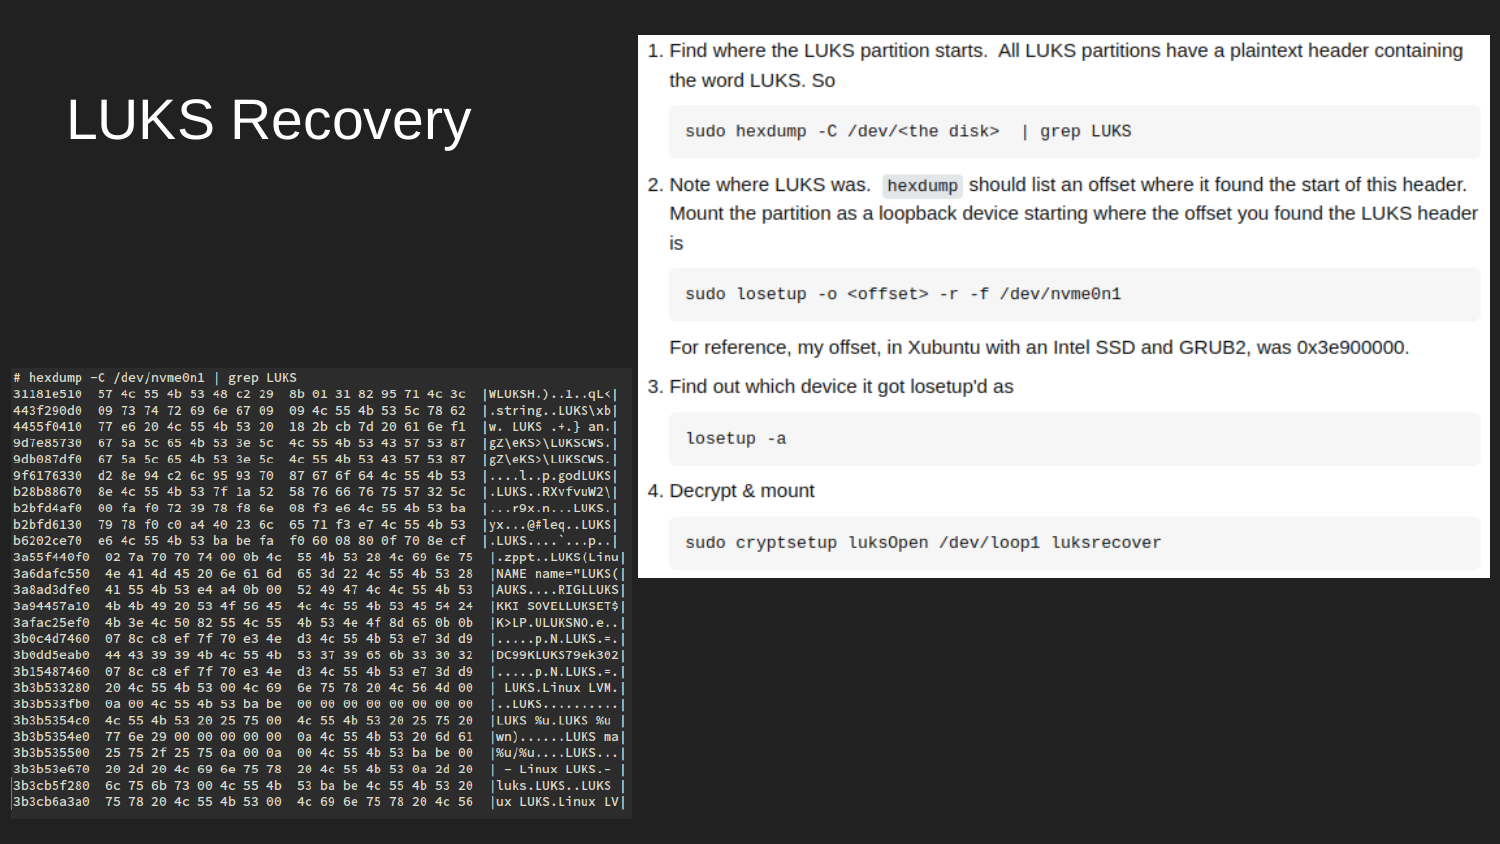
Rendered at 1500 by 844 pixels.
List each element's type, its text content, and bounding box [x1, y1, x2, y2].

picture [11, 368, 632, 819]
title LUKS Recovery [51, 72, 638, 167]
picture [638, 35, 1490, 578]
